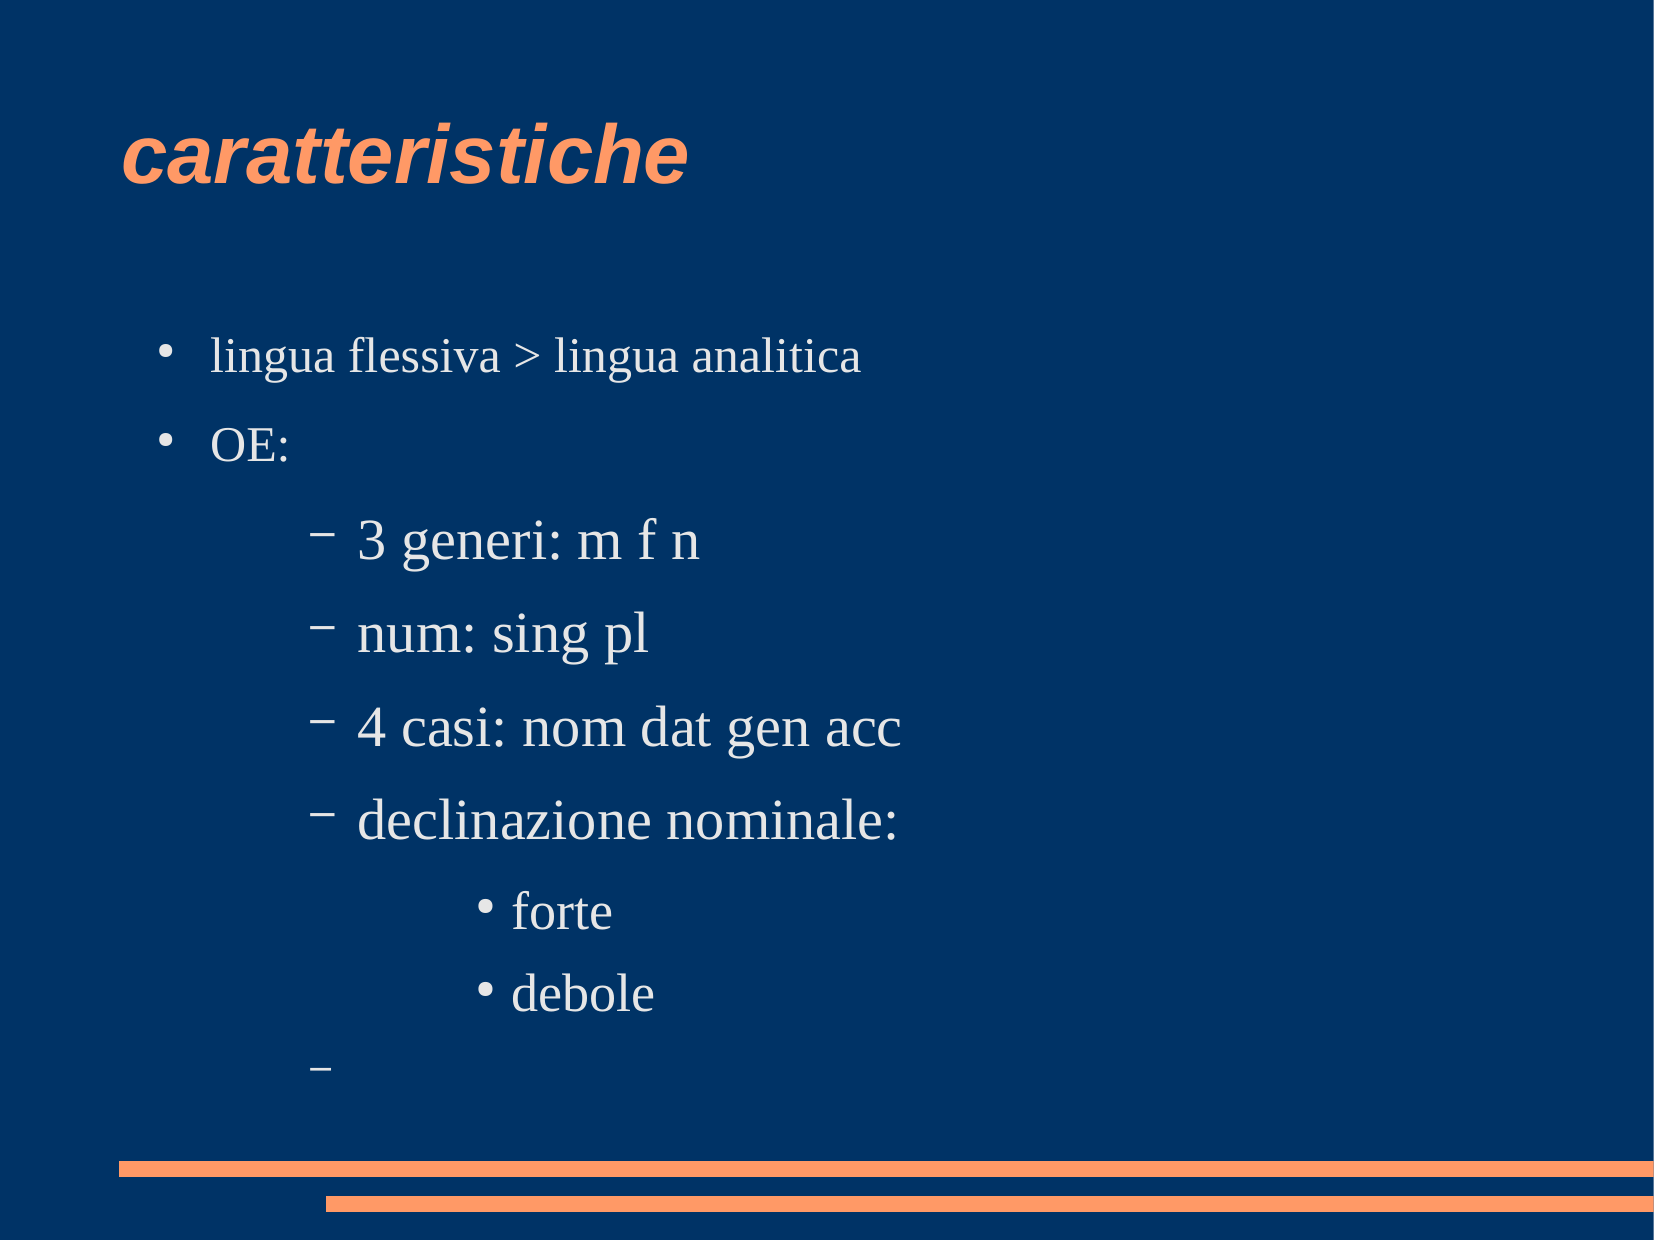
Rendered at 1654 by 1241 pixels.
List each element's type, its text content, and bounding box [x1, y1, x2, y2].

list lingua flessiva > lingua analitica OE: 3 generi: m f n num: sing pl 4 casi: nom dat gen acc declinazione nominale: forte debole [121, 322, 1561, 1141]
title caratteristiche [121, 46, 1534, 254]
